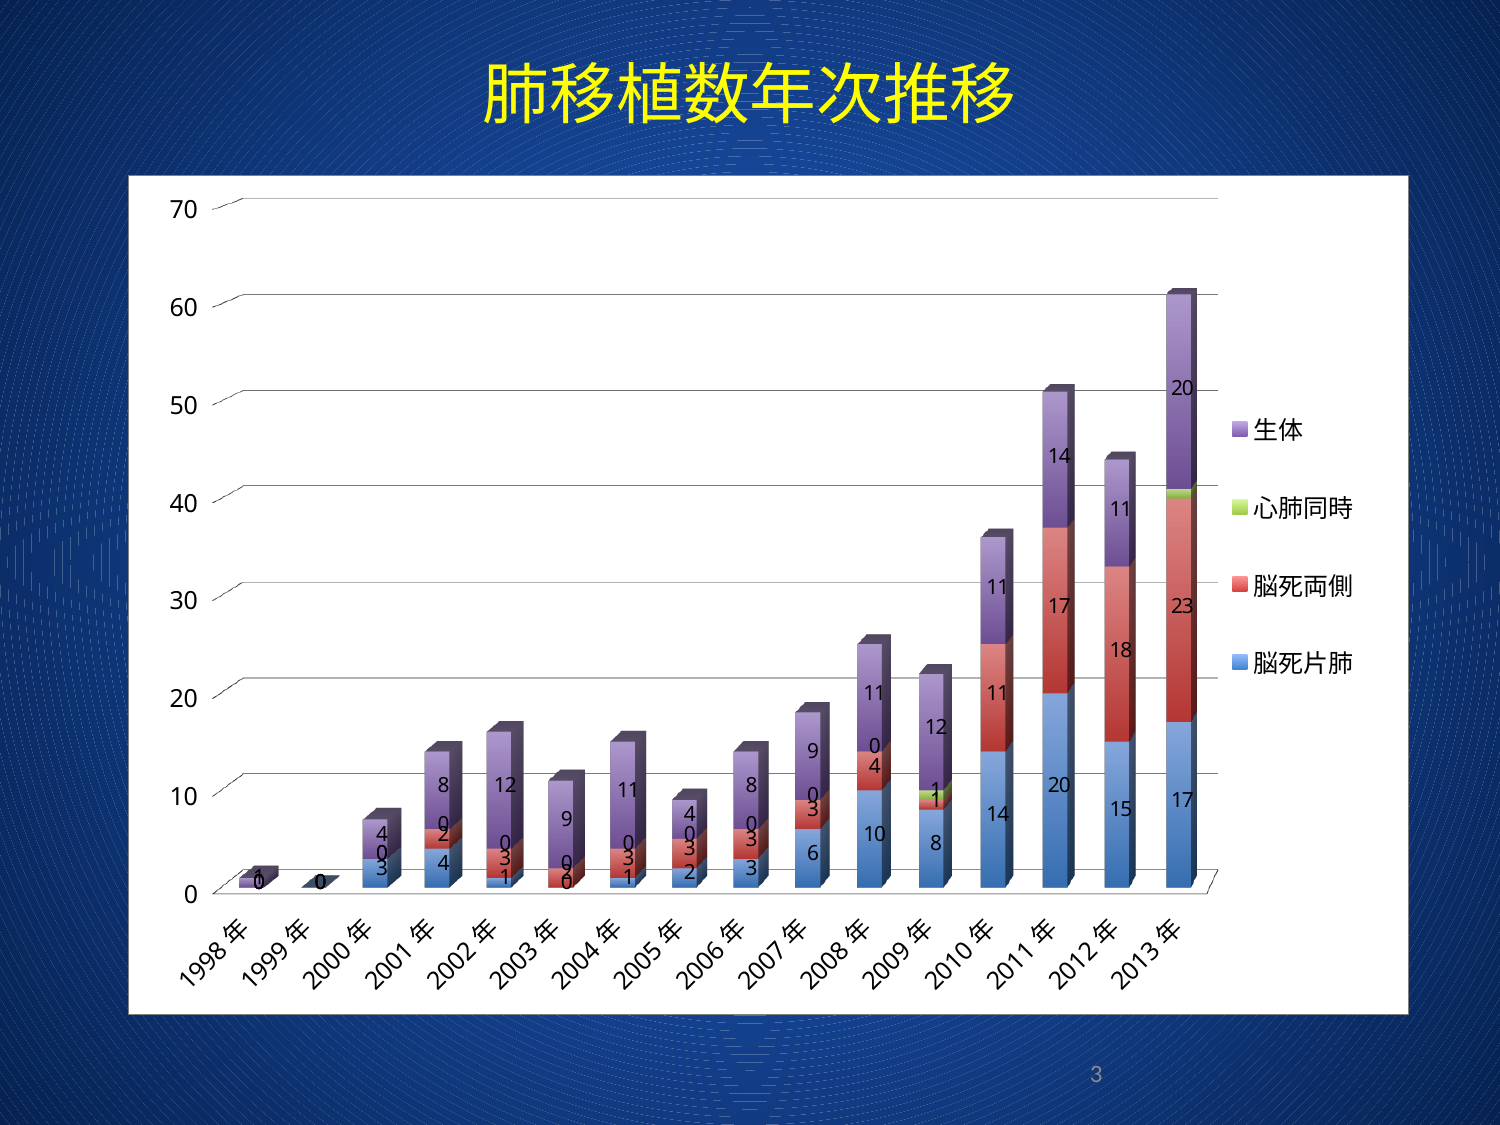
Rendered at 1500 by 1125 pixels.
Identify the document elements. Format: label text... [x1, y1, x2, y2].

chart [128, 174, 1409, 1015]
text_box 肺移植数年次推移 [0, 29, 1500, 155]
text_box 3 [1074, 1042, 1426, 1103]
